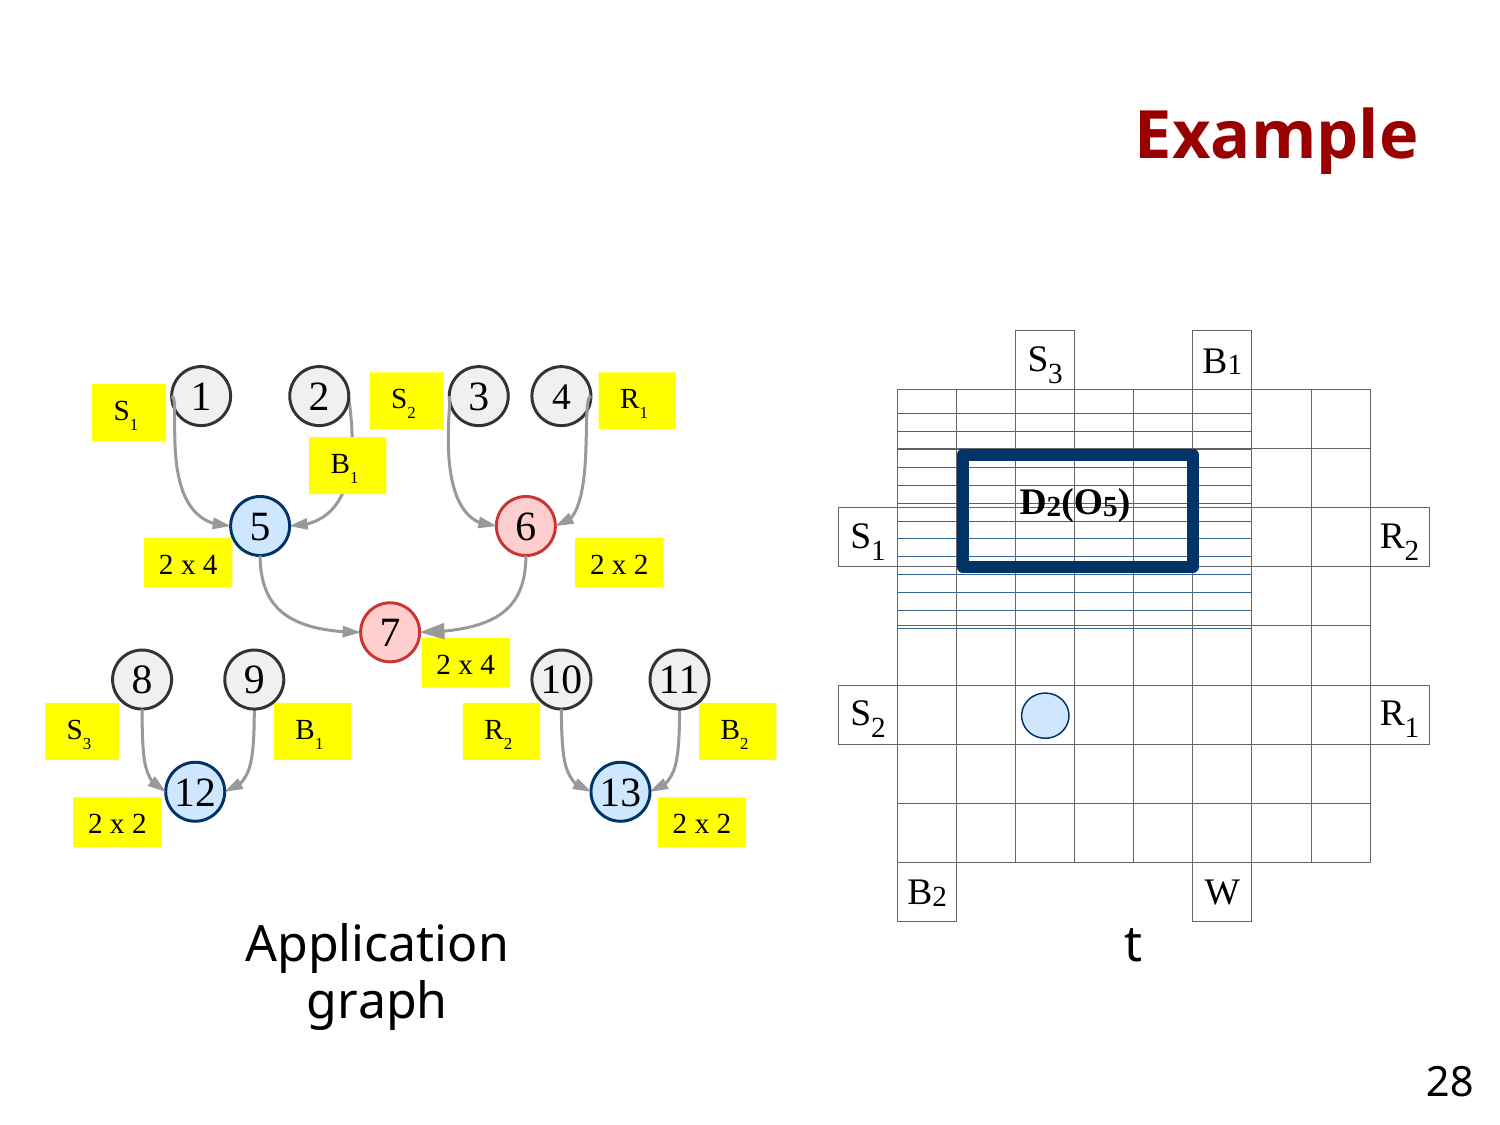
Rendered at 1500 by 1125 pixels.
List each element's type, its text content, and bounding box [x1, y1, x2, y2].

text_box S1 [838, 507, 898, 567]
text_box R1 [598, 372, 676, 430]
text_box R1 [1370, 685, 1430, 745]
text_box [1134, 395, 1192, 448]
text_box 7 [360, 602, 420, 662]
text_box [1016, 395, 1074, 448]
text_box 3 [449, 366, 509, 426]
text_box 10 [531, 650, 591, 709]
text_box 2 [289, 366, 349, 426]
text_box [1075, 626, 1133, 633]
title Example [75, 44, 1419, 227]
text_box B1 [1192, 330, 1252, 390]
text_box [969, 508, 1015, 561]
text_box [1075, 395, 1133, 448]
text_box [1016, 573, 1074, 625]
text_box R2 [462, 702, 541, 760]
text_box [1016, 626, 1074, 633]
text_box W [1192, 862, 1252, 907]
text_box [1197, 449, 1251, 507]
text_box [1134, 573, 1192, 625]
text_box S1 [92, 384, 167, 442]
text_box 1 [171, 366, 231, 426]
text_box [1193, 567, 1251, 625]
text_box B2 [897, 862, 957, 922]
text_box [1075, 573, 1133, 625]
text_box 9 [224, 650, 284, 710]
text_box S3 [1015, 330, 1075, 390]
text_box 2 x 2 [575, 537, 664, 588]
text_box 8 [112, 650, 172, 709]
text_box [969, 461, 1015, 507]
text_box [1075, 554, 1133, 561]
text_box [898, 449, 956, 507]
text_box [1134, 626, 1192, 633]
text_box [1021, 693, 1069, 739]
text_box S2 [838, 685, 898, 745]
text_box S2 [369, 372, 444, 430]
text_box 2 x 2 [657, 797, 747, 848]
text_box B2 [699, 702, 777, 760]
text_box 2 x 2 [73, 797, 162, 848]
text_box [1016, 461, 1074, 472]
text_box 11 [650, 650, 710, 710]
text_box [1075, 461, 1133, 472]
text_box B1 [274, 702, 352, 760]
text_box [898, 626, 956, 633]
text_box B1 [309, 437, 387, 495]
text_box Application graph [156, 907, 599, 981]
text_box [957, 626, 1015, 633]
text_box 2 x 4 [144, 537, 233, 588]
text_box 6 [496, 496, 556, 556]
text_box 13 [590, 762, 651, 822]
text_box 2 x 4 [421, 637, 511, 688]
text_box [1016, 554, 1074, 561]
text_box [957, 395, 1015, 448]
text_box [898, 567, 956, 625]
text_box 12 [165, 762, 225, 822]
text_box t [912, 907, 1355, 981]
text_box S3 [45, 702, 120, 760]
text_box [1199, 508, 1251, 566]
text_box R2 [1370, 507, 1430, 567]
text_box [1193, 626, 1251, 633]
text_box [1134, 461, 1187, 507]
text_box 4 [531, 366, 591, 426]
text_box [1134, 508, 1187, 561]
text_box [1193, 395, 1251, 448]
text_box [898, 508, 956, 566]
text_box [898, 395, 956, 448]
text_box 5 [230, 496, 290, 556]
text_box [957, 571, 1015, 625]
text_box D2(O5) [981, 472, 1169, 554]
